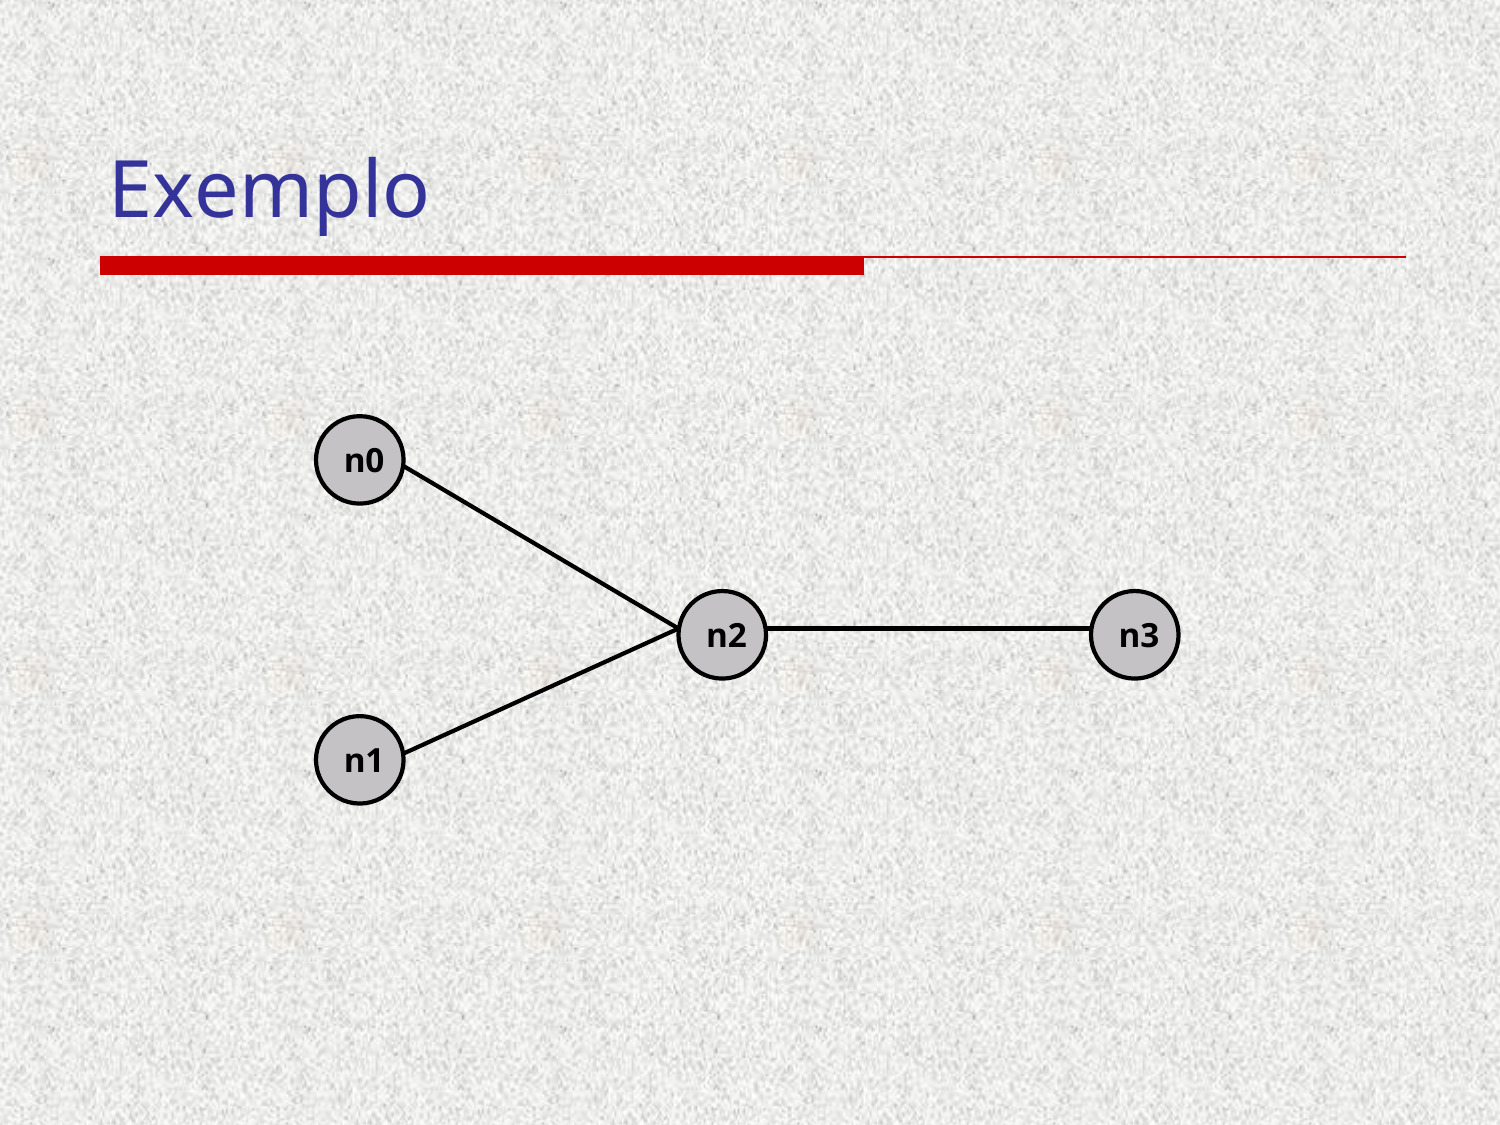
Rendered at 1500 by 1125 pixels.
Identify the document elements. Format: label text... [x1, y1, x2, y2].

picture [0, 0, 1500, 1125]
list [75, 263, 1425, 1006]
title Exemplo [94, 20, 1406, 249]
